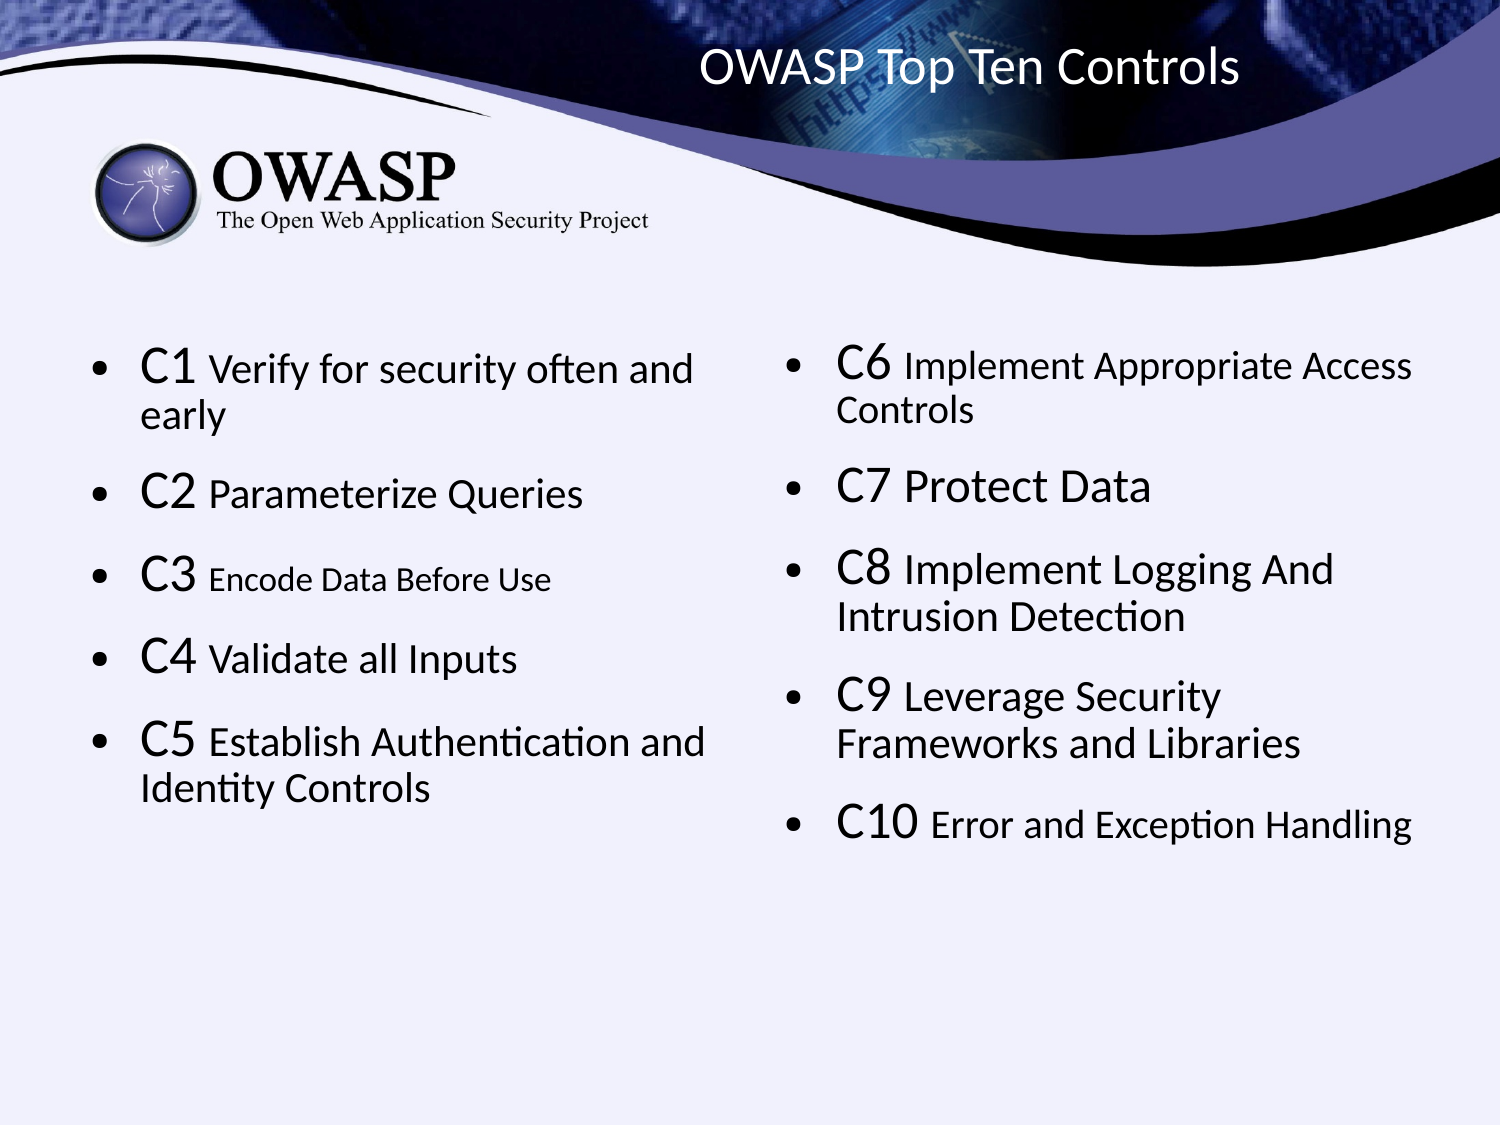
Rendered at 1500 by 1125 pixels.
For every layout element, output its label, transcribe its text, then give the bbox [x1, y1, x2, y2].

list C6 Implement Appropriate Access Controls C7 Protect Data C8 Implement Logging And Intrusion Detection C9 Leverage Security Frameworks and Libraries C10 Error and Exception Handling [766, 339, 1426, 863]
list C1 Verify for security often and early C2 Parameterize Queries C3 Encode Data Before Use C4 Validate all Inputs C5 Establish Authentication and Identity Controls [73, 342, 733, 815]
title OWASP Top Ten Controls [699, 12, 1475, 130]
picture [0, 0, 1500, 1125]
